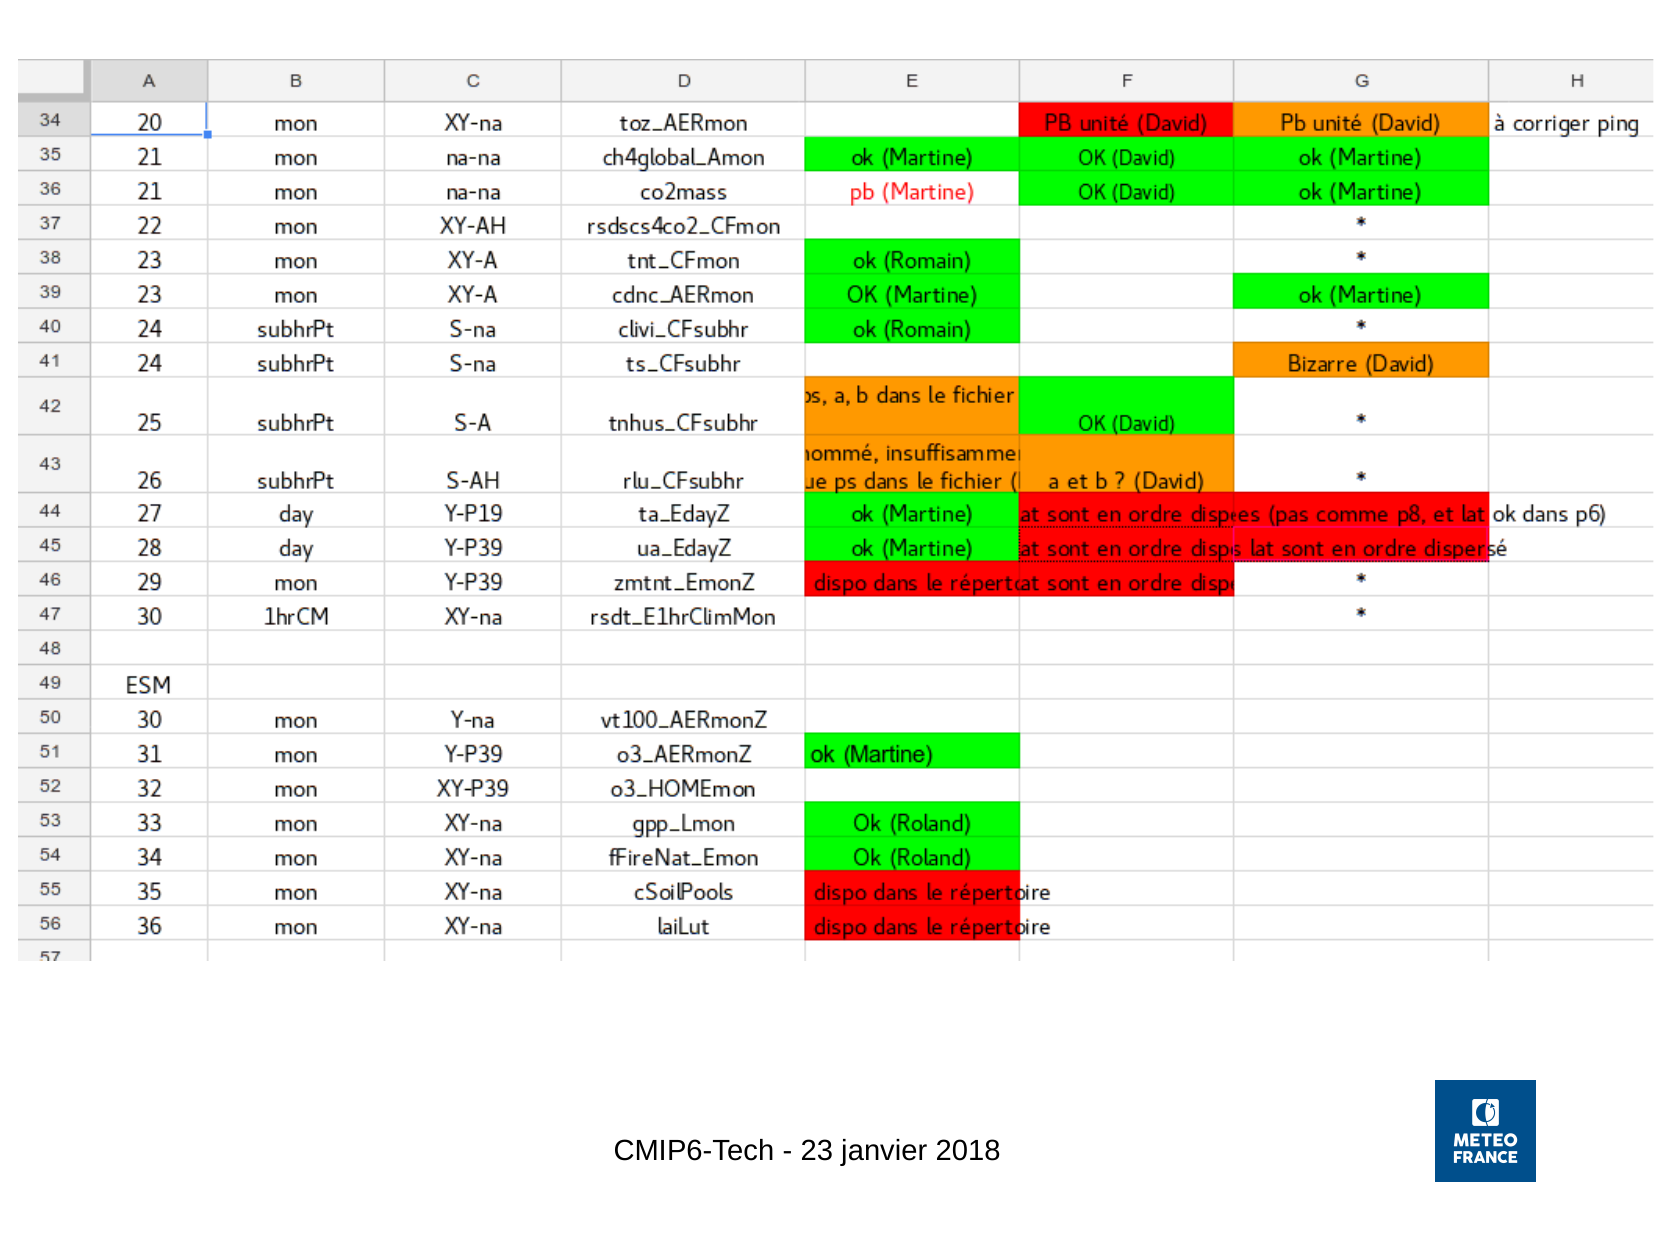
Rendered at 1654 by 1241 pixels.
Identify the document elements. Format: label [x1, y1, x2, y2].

picture [1435, 1080, 1536, 1182]
picture [18, 59, 1654, 961]
